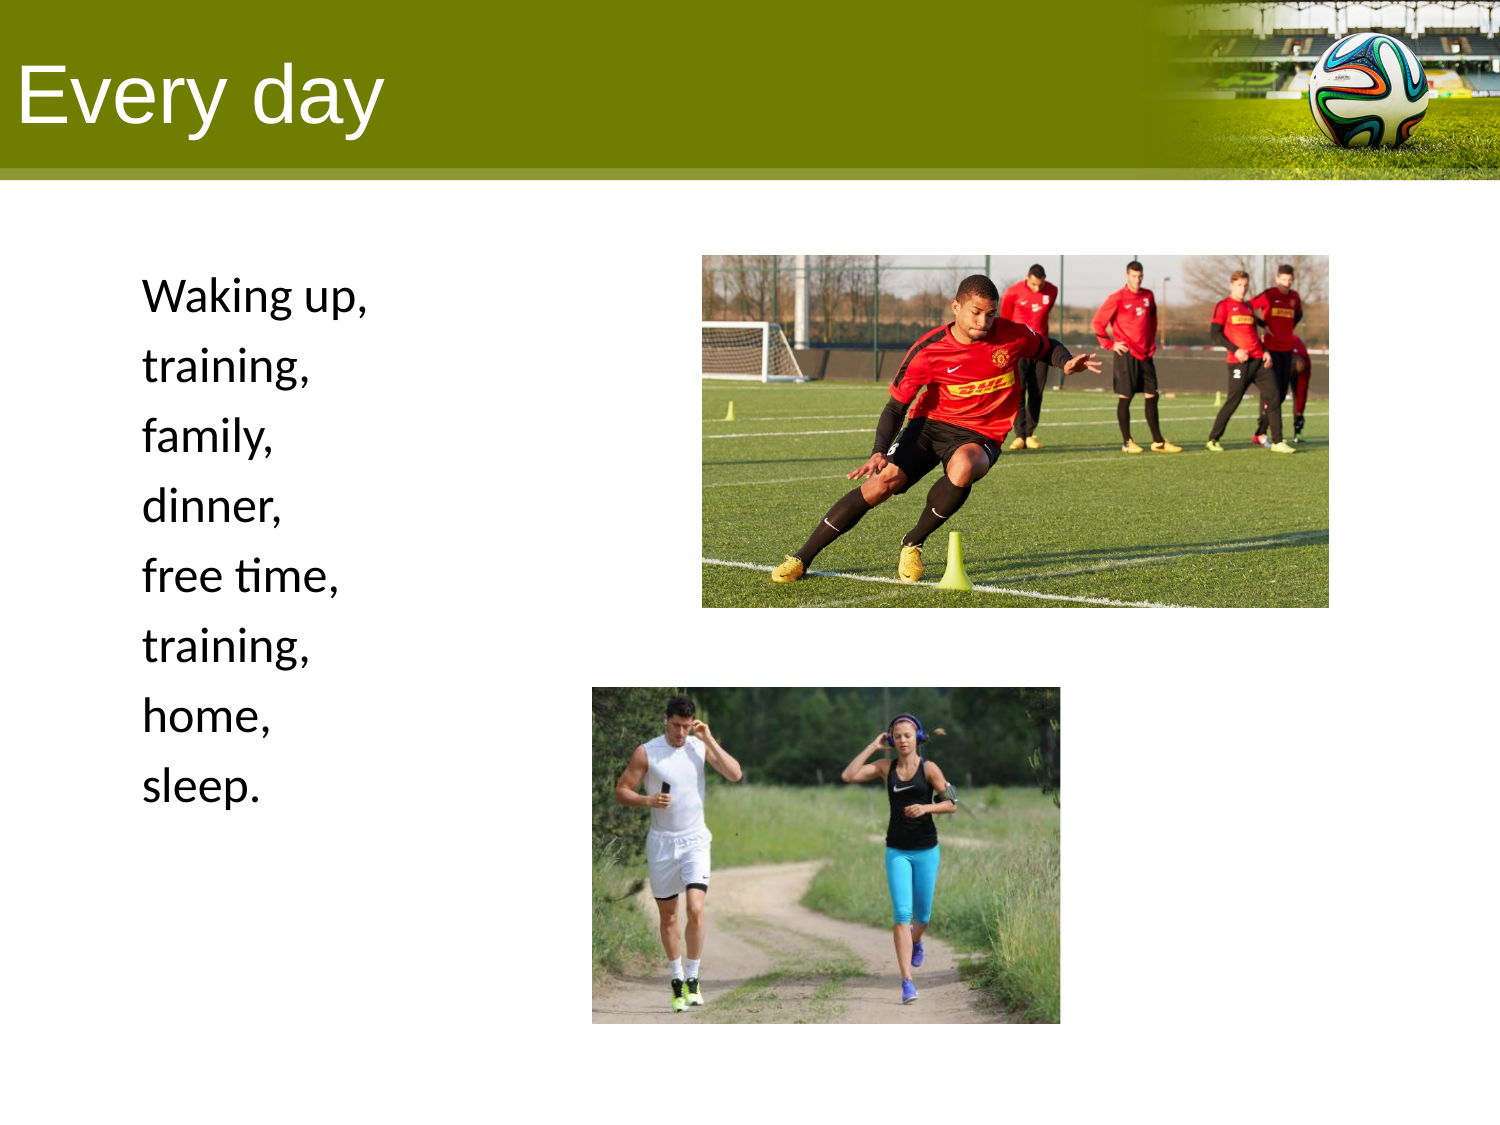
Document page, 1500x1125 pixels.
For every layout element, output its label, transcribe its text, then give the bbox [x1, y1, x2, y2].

picture [0, 179, 1500, 1125]
list Waking up, training, family, dinner, free time, training, home, sleep. [76, 255, 1427, 847]
title Every day [0, 2, 1500, 179]
